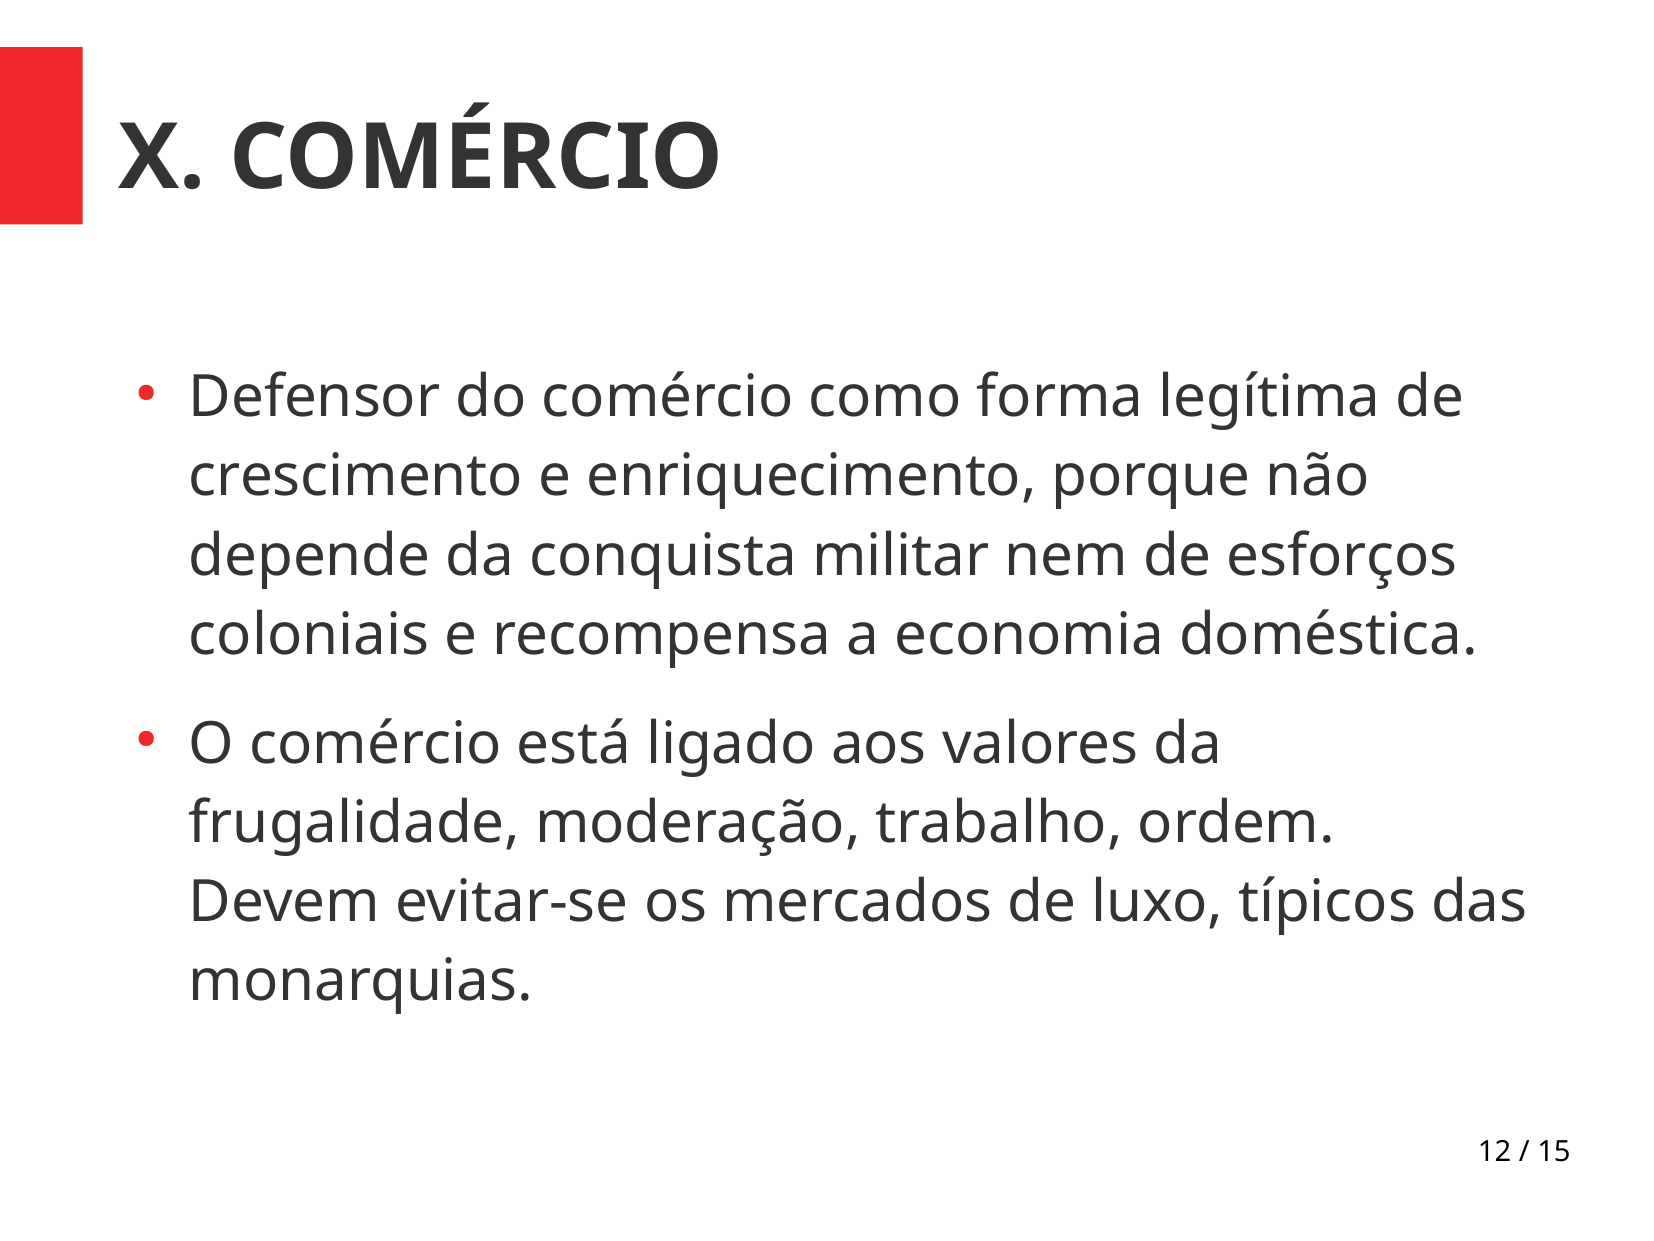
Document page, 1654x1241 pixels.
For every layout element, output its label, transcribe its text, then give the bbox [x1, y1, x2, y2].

list Defensor do comércio como forma legítima de crescimento e enriquecimento, porque não depende da conquista militar nem de esforços coloniais e recompensa a economia doméstica. O comércio está ligado aos valores da frugalidade, moderação, trabalho, ordem. Devem evitar-se os mercados de luxo, típicos das monarquias. [118, 354, 1536, 1074]
title X. COMÉRCIO [118, 49, 1571, 257]
